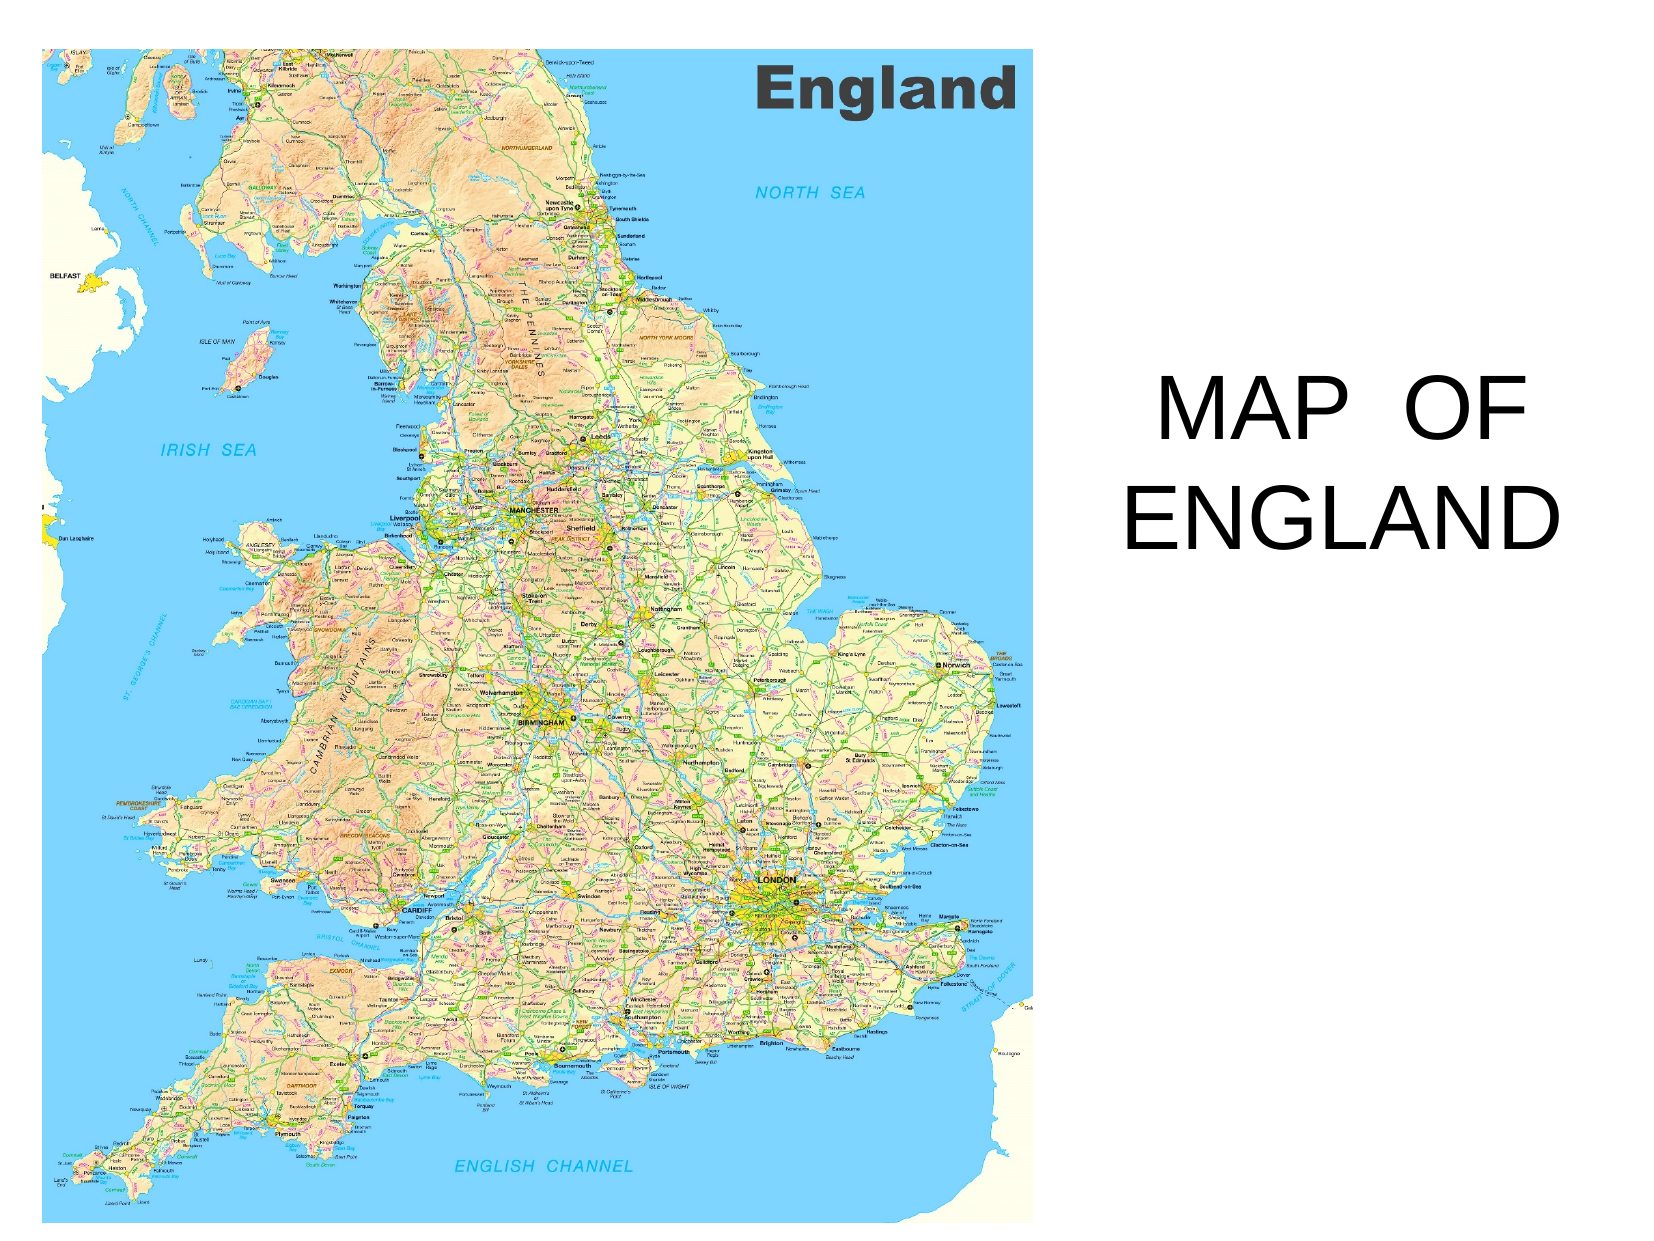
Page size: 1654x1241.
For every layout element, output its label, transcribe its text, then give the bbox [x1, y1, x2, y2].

picture [42, 49, 1033, 1223]
text_box MAP OF ENGLAND [1072, 354, 1612, 562]
